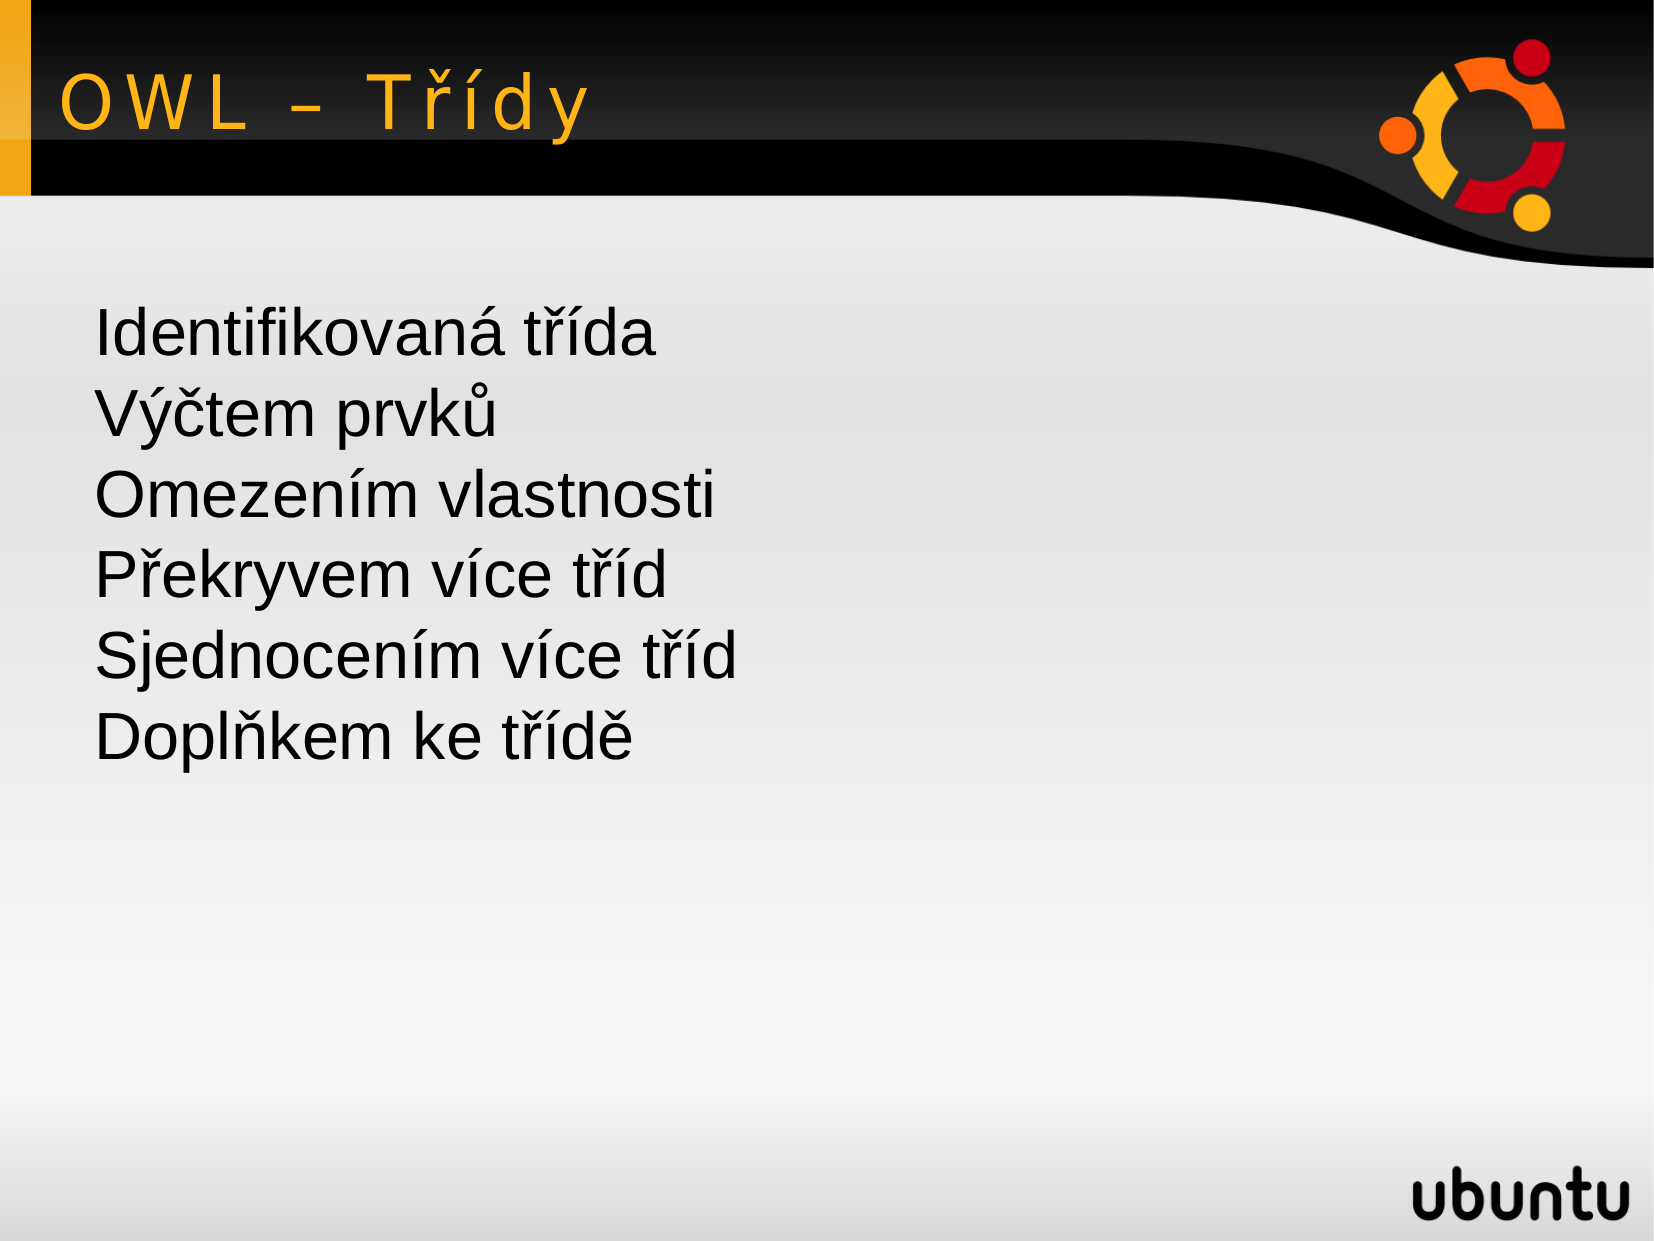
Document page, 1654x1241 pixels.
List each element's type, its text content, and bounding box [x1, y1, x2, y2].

title OWL – Třídy [59, 29, 1270, 178]
list Identifikovaná třída Výčtem prvků Omezením vlastnosti Překryvem více tříd Sjednocením více tříd Doplňkem ke třídě [76, 295, 1565, 1114]
picture [0, 0, 1654, 1241]
